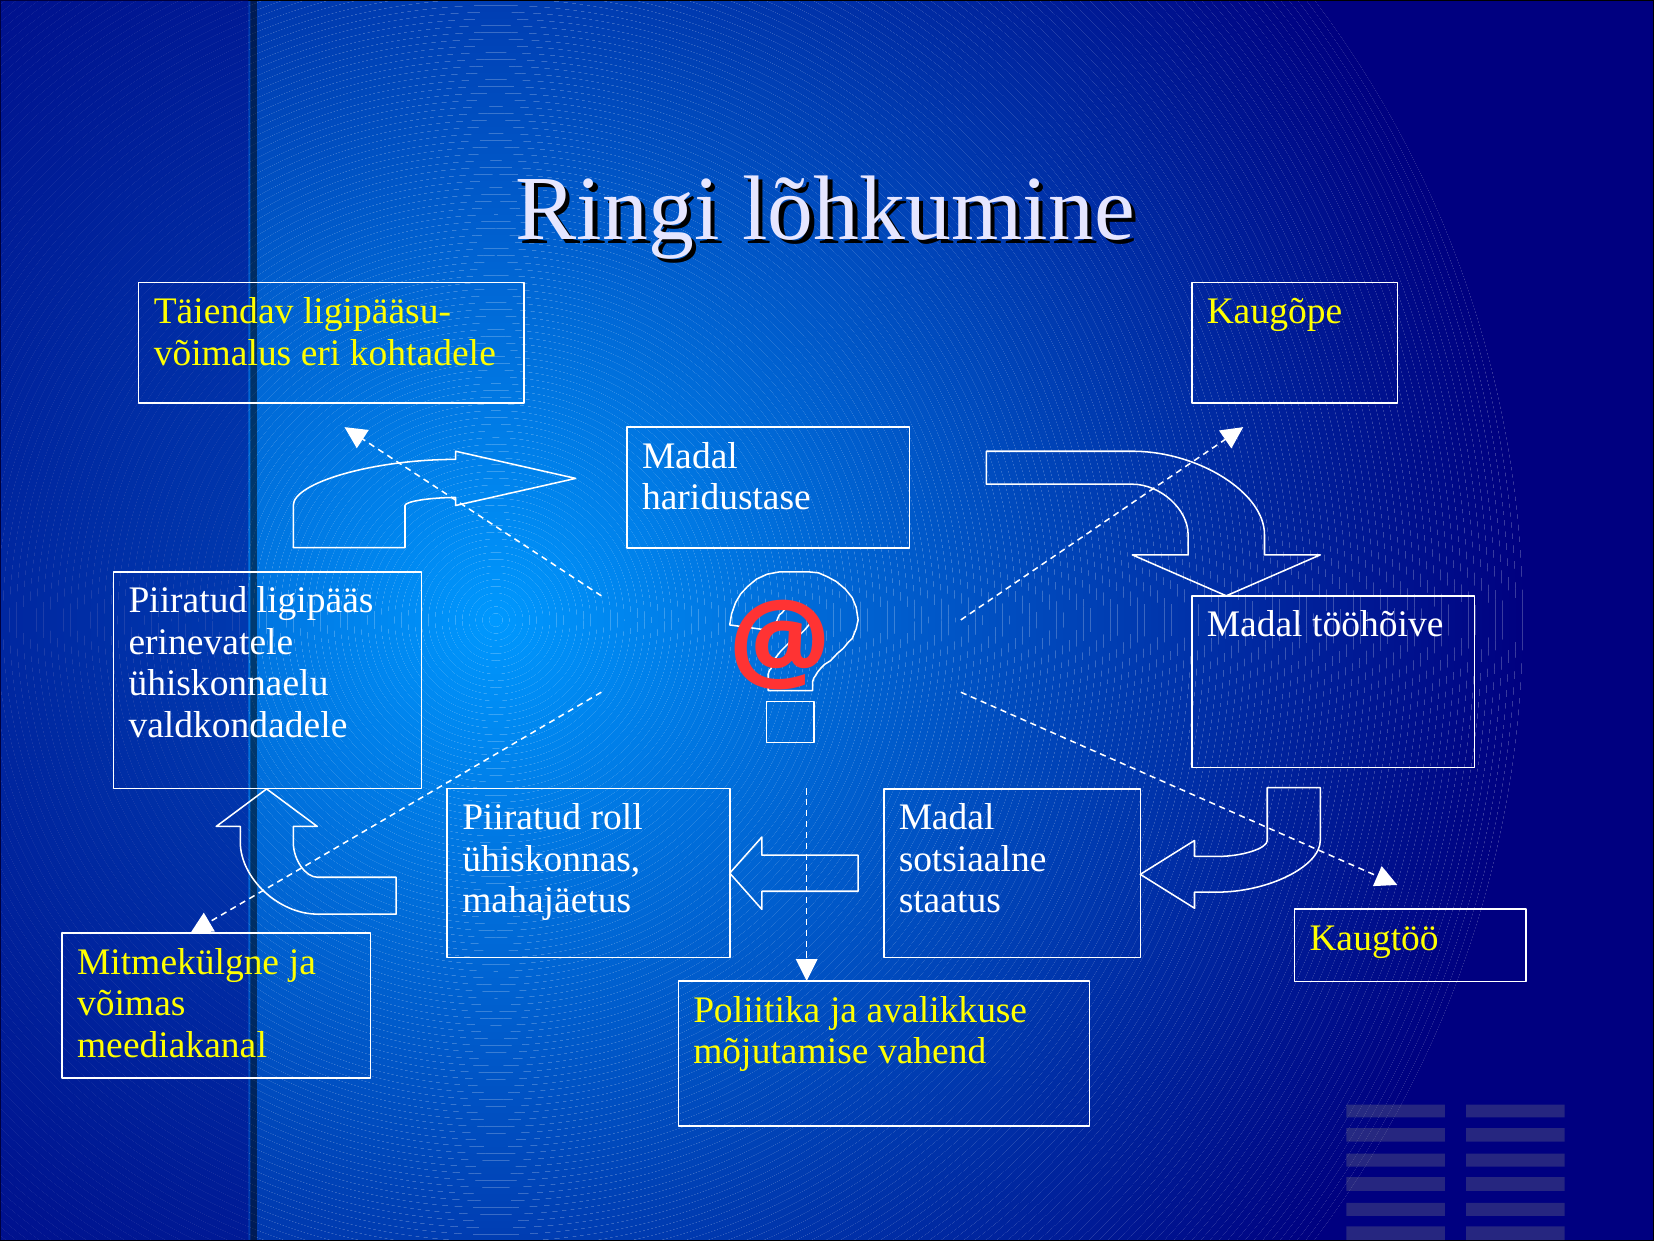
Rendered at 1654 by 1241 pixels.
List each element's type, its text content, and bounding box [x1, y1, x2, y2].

text_box Kaugtöö [1294, 909, 1526, 982]
text_box Kaugõpe [1191, 282, 1398, 404]
text_box Madal tööhõive [1191, 595, 1475, 768]
text_box Täiendav ligipääsu-võimalus eri kohtadele [138, 282, 524, 404]
text_box Piiratud ligipääs erinevatele ühiskonnaelu valdkondadele [113, 571, 422, 789]
text_box @ [729, 559, 916, 815]
title Ringi lõhkumine [119, 104, 1533, 313]
text_box Piiratud roll ühiskonnas, mahajäetus [447, 788, 730, 958]
text_box Madal sotsiaalne staatus [883, 788, 1141, 958]
text_box Mitmekülgne ja võimas meediakanal [62, 933, 371, 1078]
text_box Poliitika ja avalikkuse mõjutamise vahend [678, 981, 1090, 1126]
text_box Madal haridustase [626, 427, 910, 548]
